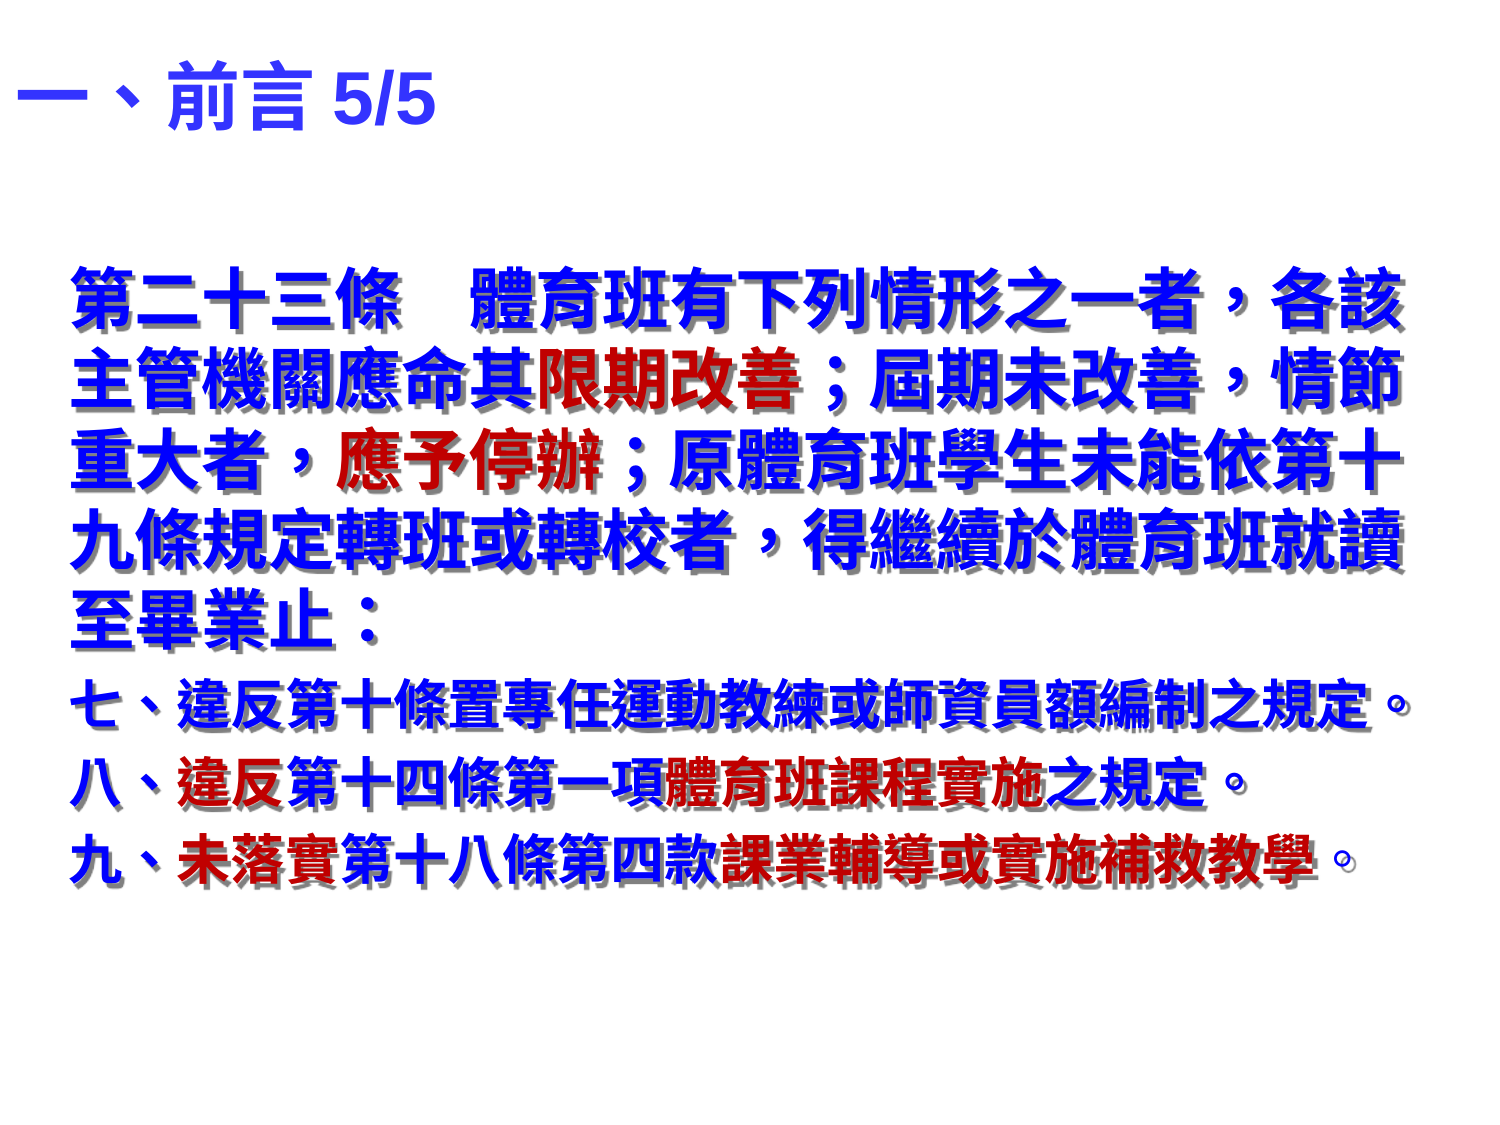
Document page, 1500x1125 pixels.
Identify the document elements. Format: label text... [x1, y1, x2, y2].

text_box 一、前言5/5 [0, 0, 1276, 190]
list 第二十三條 體育班有下列情形之一者，各該主管機關應命其限期改善；屆期未改善，情節重大者，應予停辦；原體育班學生未能依第十九條規定轉班或轉校者，得繼續於體育班就讀至畢業止： 七、違反第十條置專任運動教練或師資員額編制之規定。 八、違反第十四條第一項體育班課程實施之規定。 九、未落實第十八條第四款課業輔導或實施補救教學。 [53, 249, 1459, 929]
